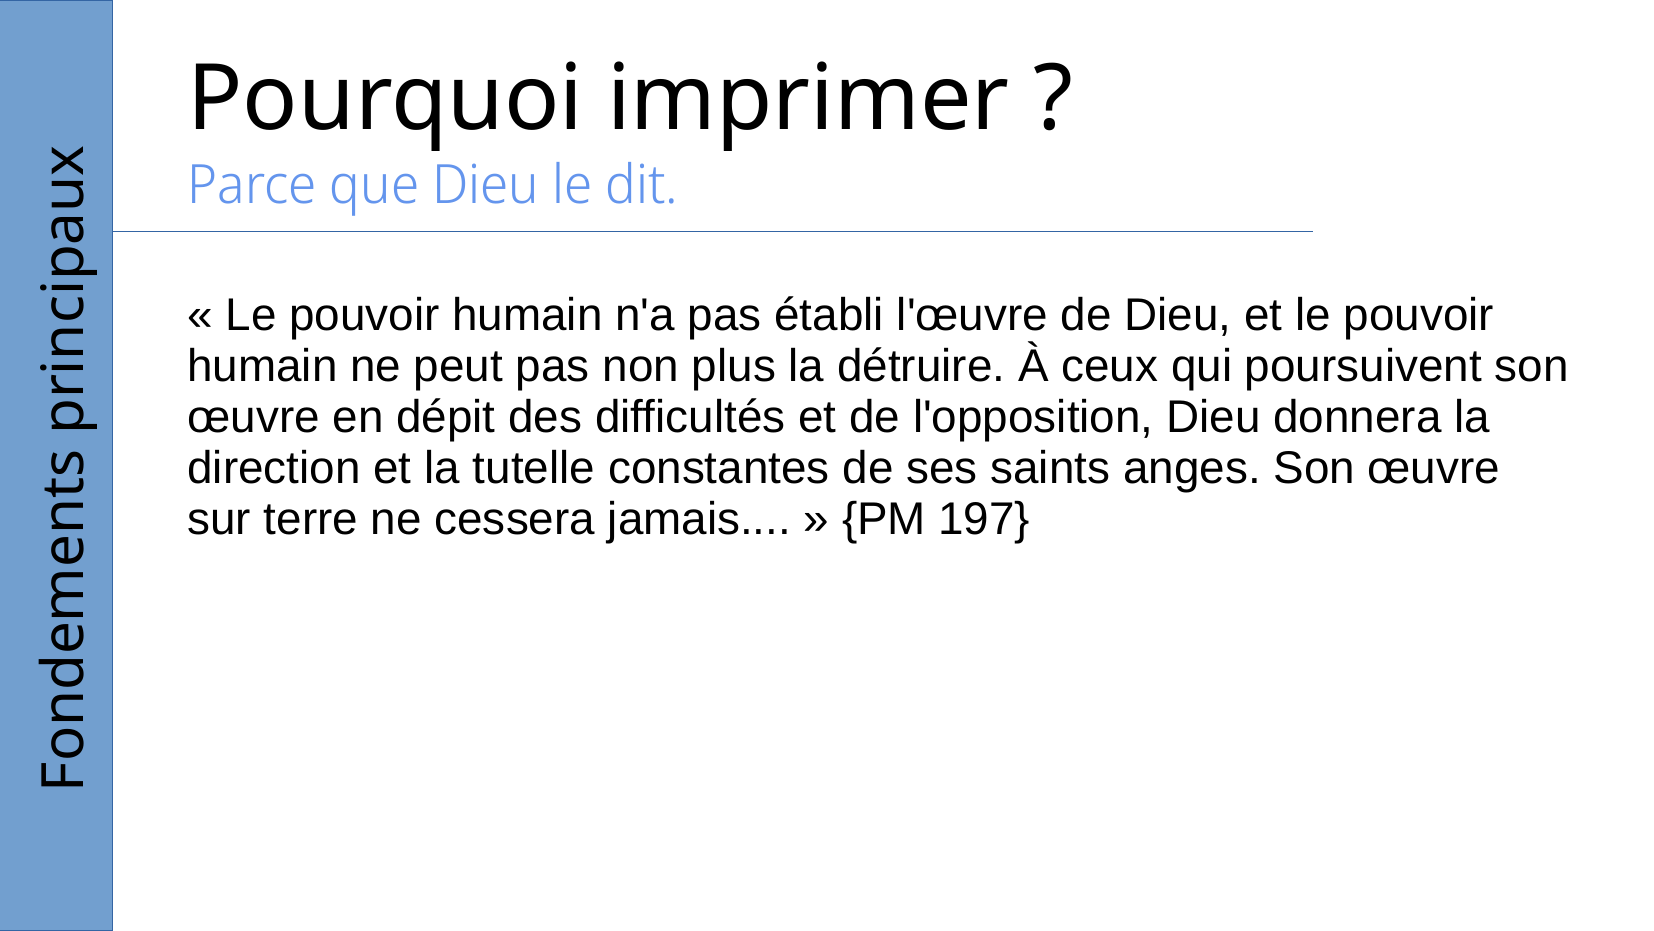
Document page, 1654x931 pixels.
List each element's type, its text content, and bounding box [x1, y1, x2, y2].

text_box Fondements principaux [13, 37, 105, 901]
title Pourquoi imprimer ? [187, 33, 1571, 125]
subtitle « Le pouvoir humain n'a pas établi l'œuvre de Dieu, et le pouvoir humain ne peut pas non plus la détruire. À ceux qui poursuivent son œuvre en dépit des difficultés et de l'opposition, Dieu donnera la direction et la tutelle constantes de ses saints anges. Son œuvre sur terre ne cessera jamais.... » {PM 197} [187, 288, 1576, 863]
text_box [0, 0, 113, 931]
title Parce que Dieu le dit. [187, 125, 1571, 239]
